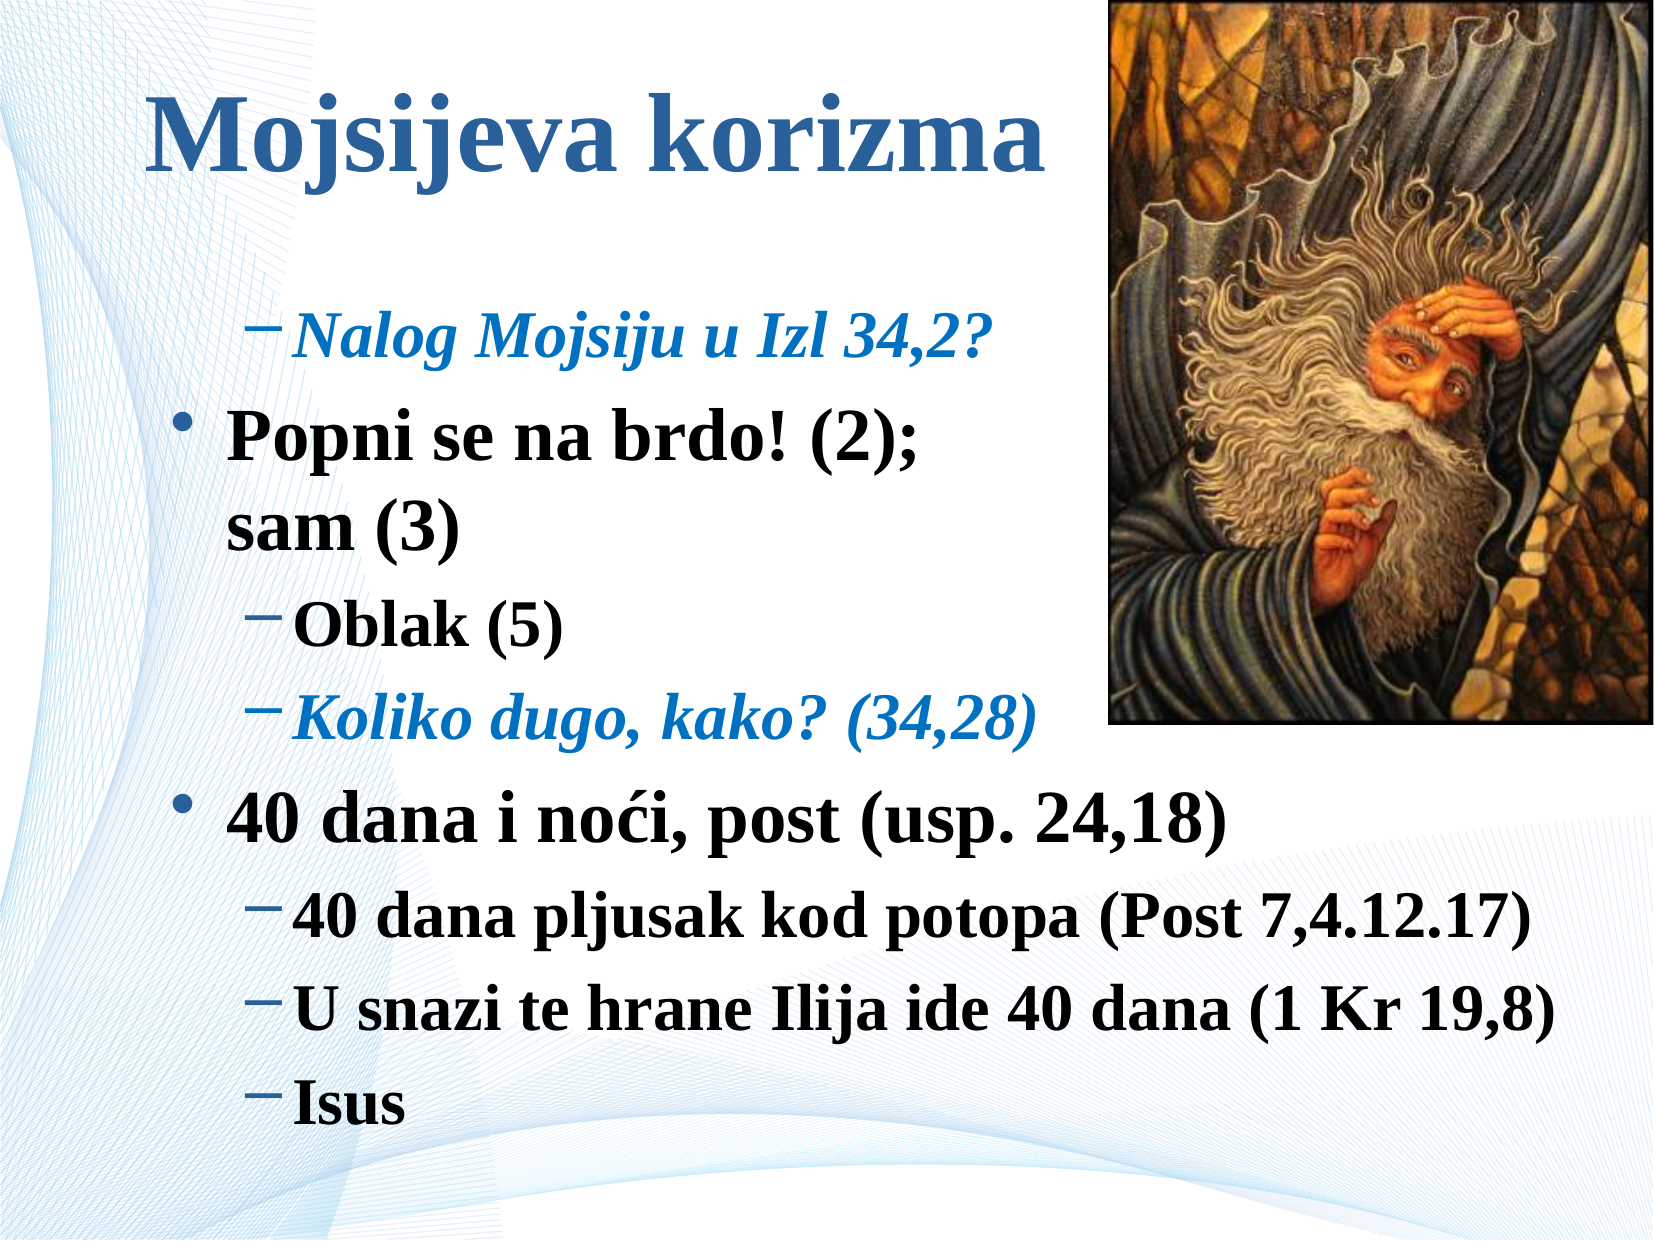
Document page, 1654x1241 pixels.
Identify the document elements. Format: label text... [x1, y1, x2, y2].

text_box Mojsijeva korizma [144, 13, 1108, 239]
picture [385, 1117, 398, 1122]
picture [0, 0, 1654, 1241]
text_box Nalog Mojsiju u Izl 34,2? Popni se na brdo! (2); sam (3) Oblak (5) Koliko dugo, kako? (34,28) 40 dana i noći, post (usp. 24,18) 40 dana pljusak kod potopa (Post 7,4.12.17) U snazi te hrane Ilija ide 40 dana (1 Kr 19,8) Isus [155, 283, 1617, 1117]
picture [1108, 0, 1654, 725]
picture [322, 1117, 335, 1122]
